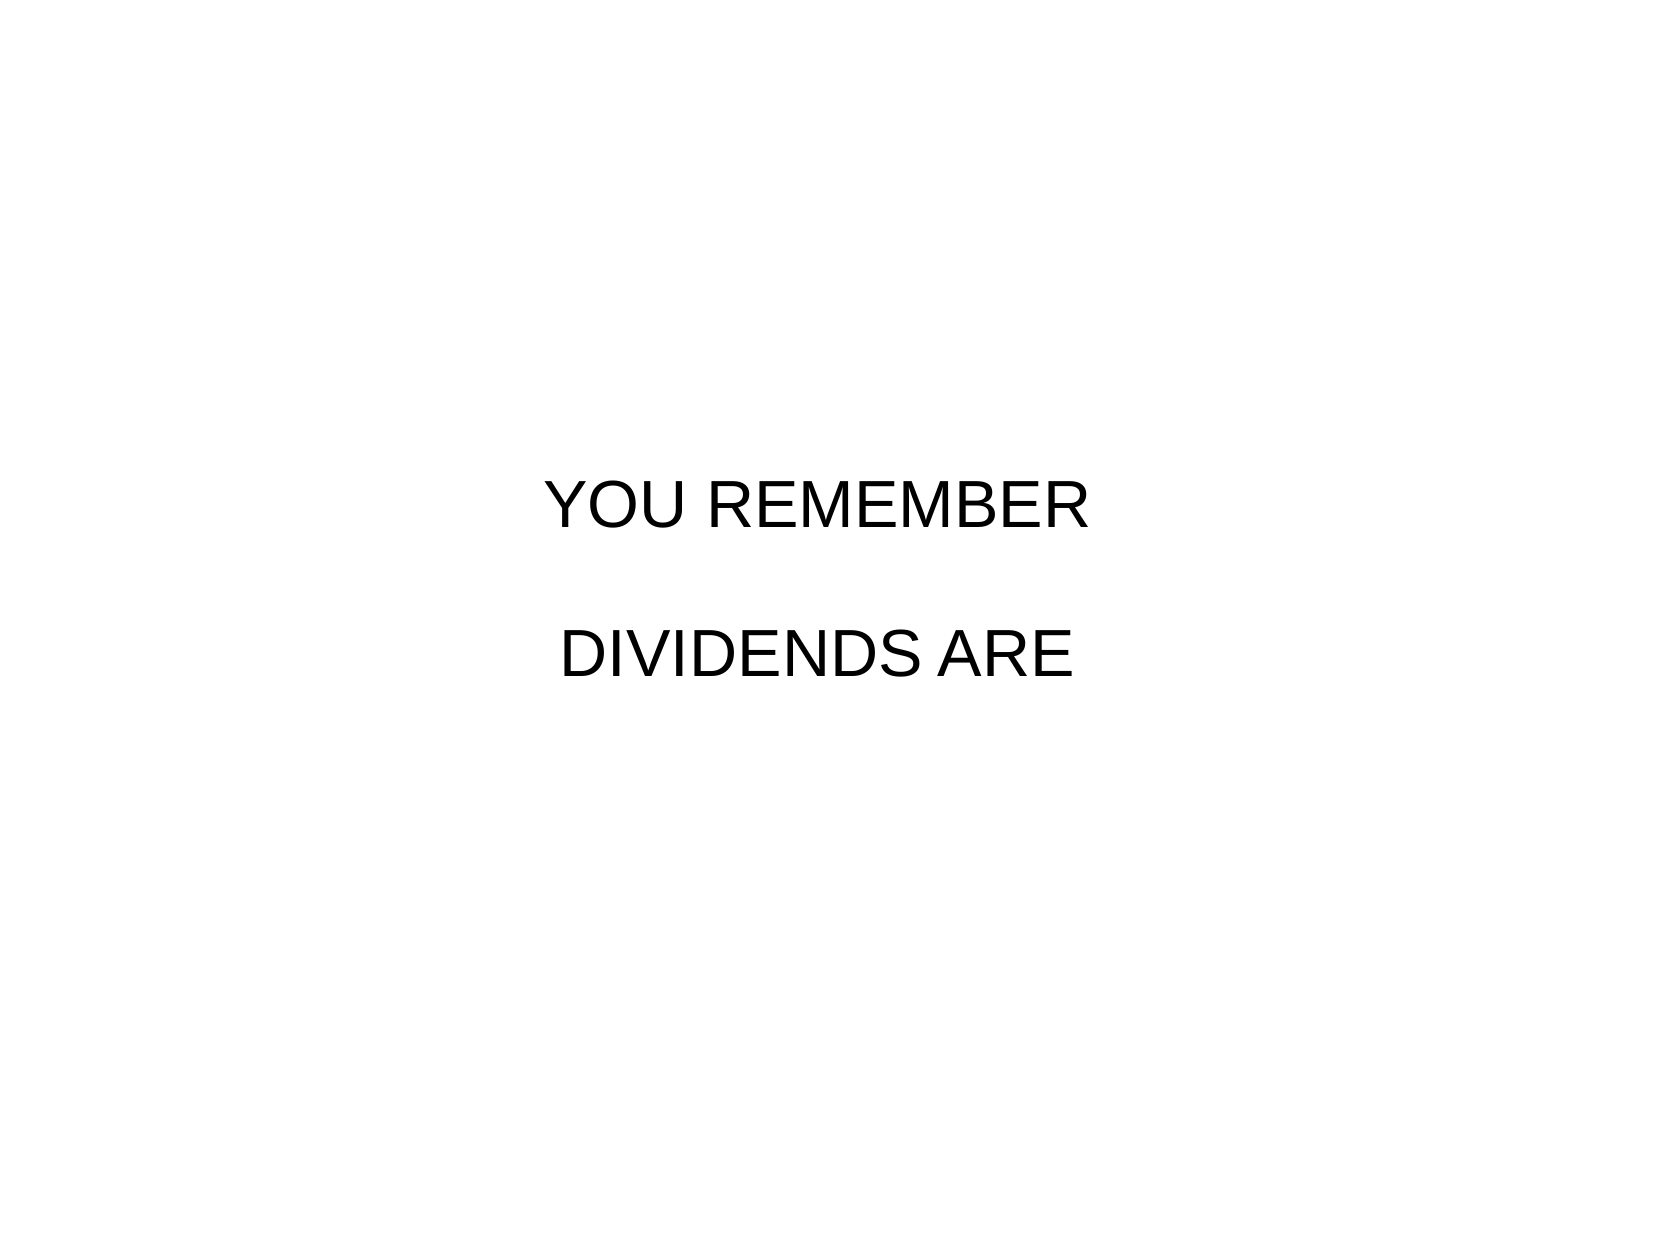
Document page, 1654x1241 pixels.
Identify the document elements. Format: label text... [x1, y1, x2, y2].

subtitle YOU REMEMBER DIVIDENDS ARE [82, 49, 1571, 1109]
